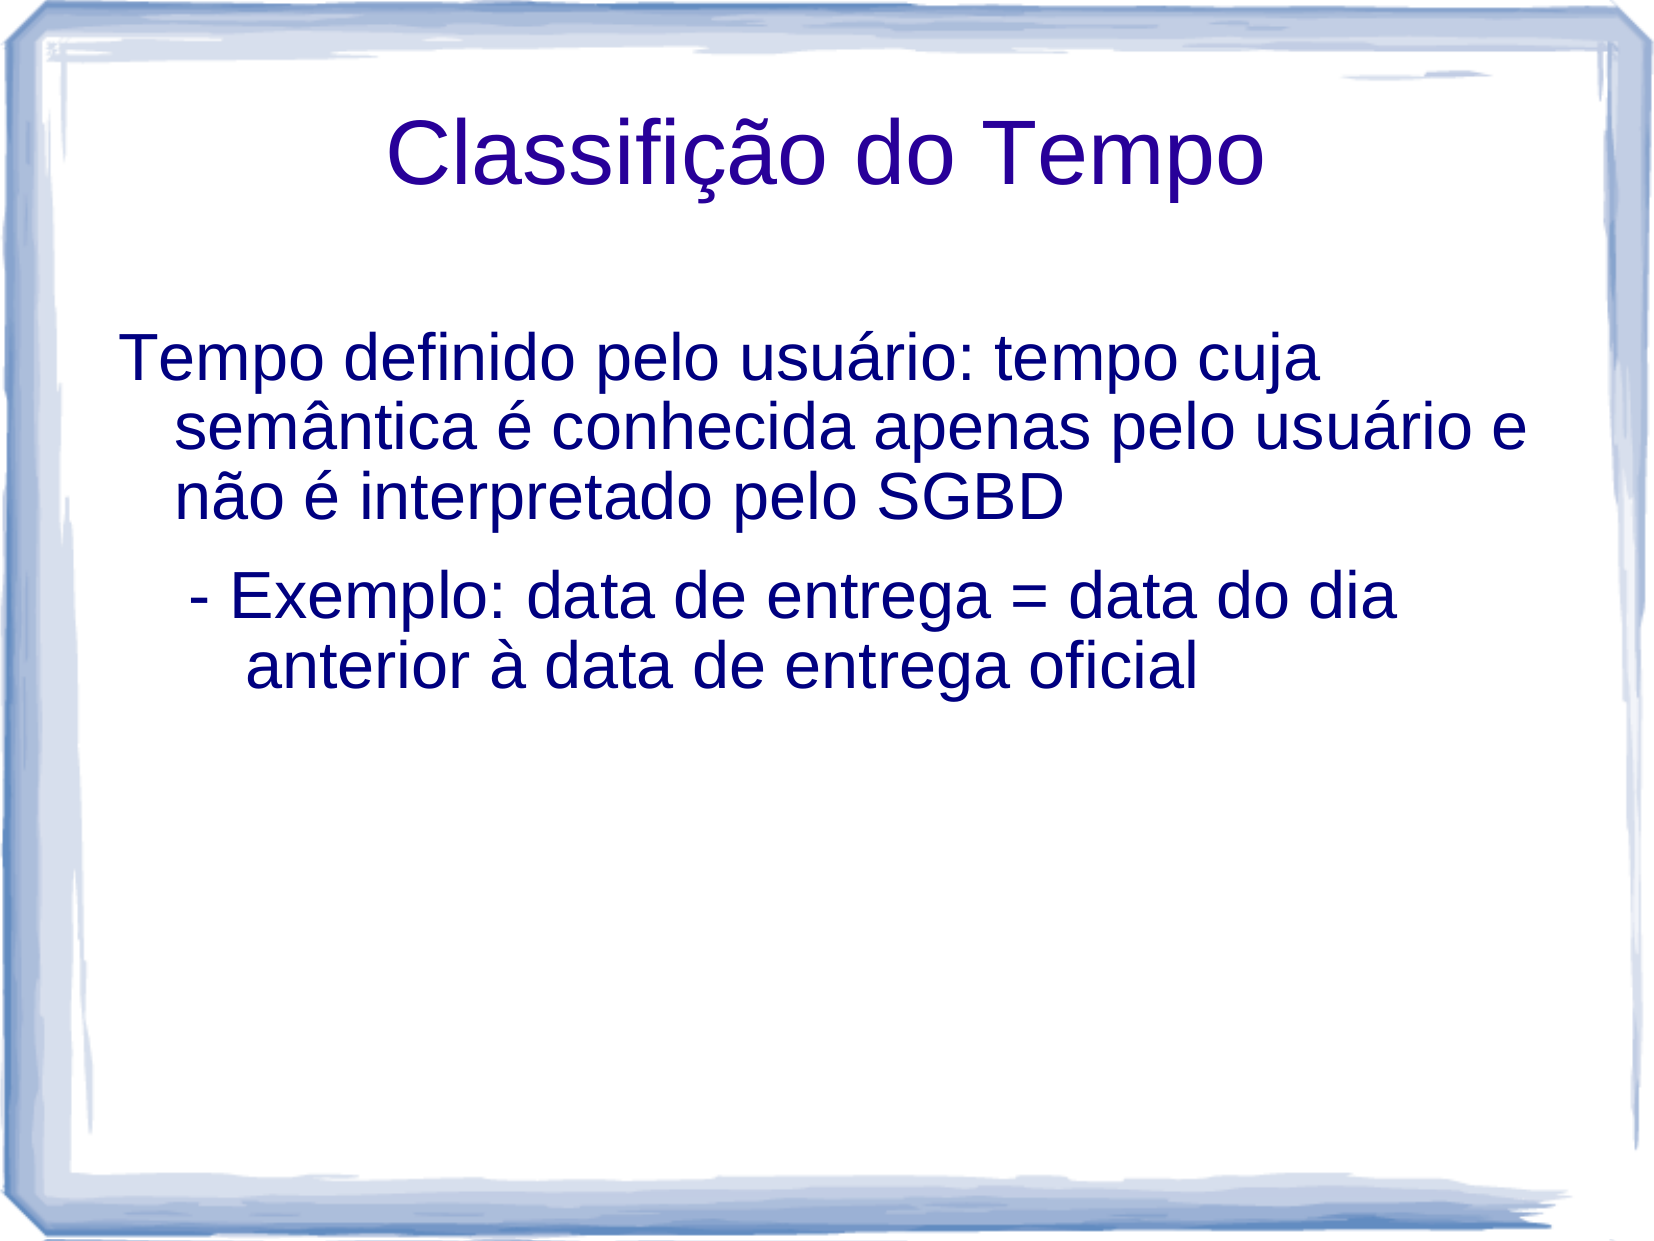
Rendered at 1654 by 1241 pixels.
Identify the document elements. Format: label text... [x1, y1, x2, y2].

title Classifição do Tempo [82, 49, 1571, 257]
list Tempo definido pelo usuário: tempo cuja semântica é conhecida apenas pelo usuário e não é interpretado pelo SGBD - Exemplo: data de entrega = data do dia anterior à data de entrega oficial [118, 324, 1571, 1129]
picture [0, 0, 1654, 1241]
